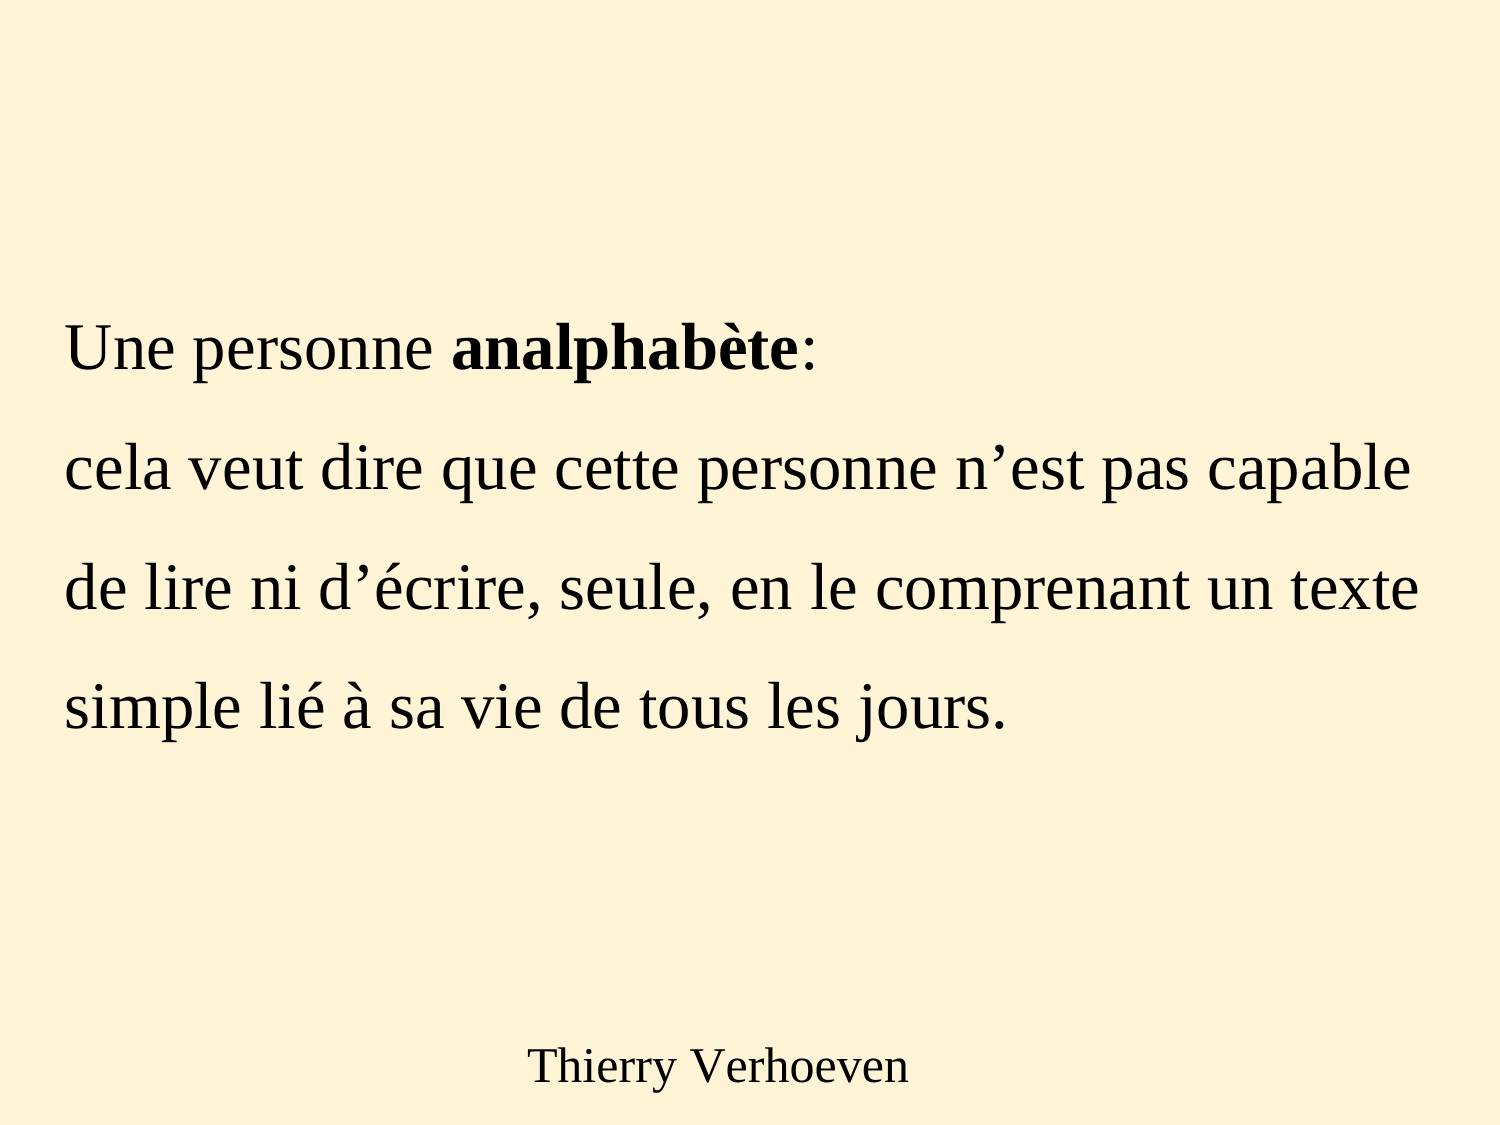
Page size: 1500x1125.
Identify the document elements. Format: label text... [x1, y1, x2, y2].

text_box Une personne analphabète: cela veut dire que cette personne n’est pas capable de lire ni d’écrire, seule, en le comprenant un texte simple lié à sa vie de tous les jours. [49, 174, 1441, 751]
